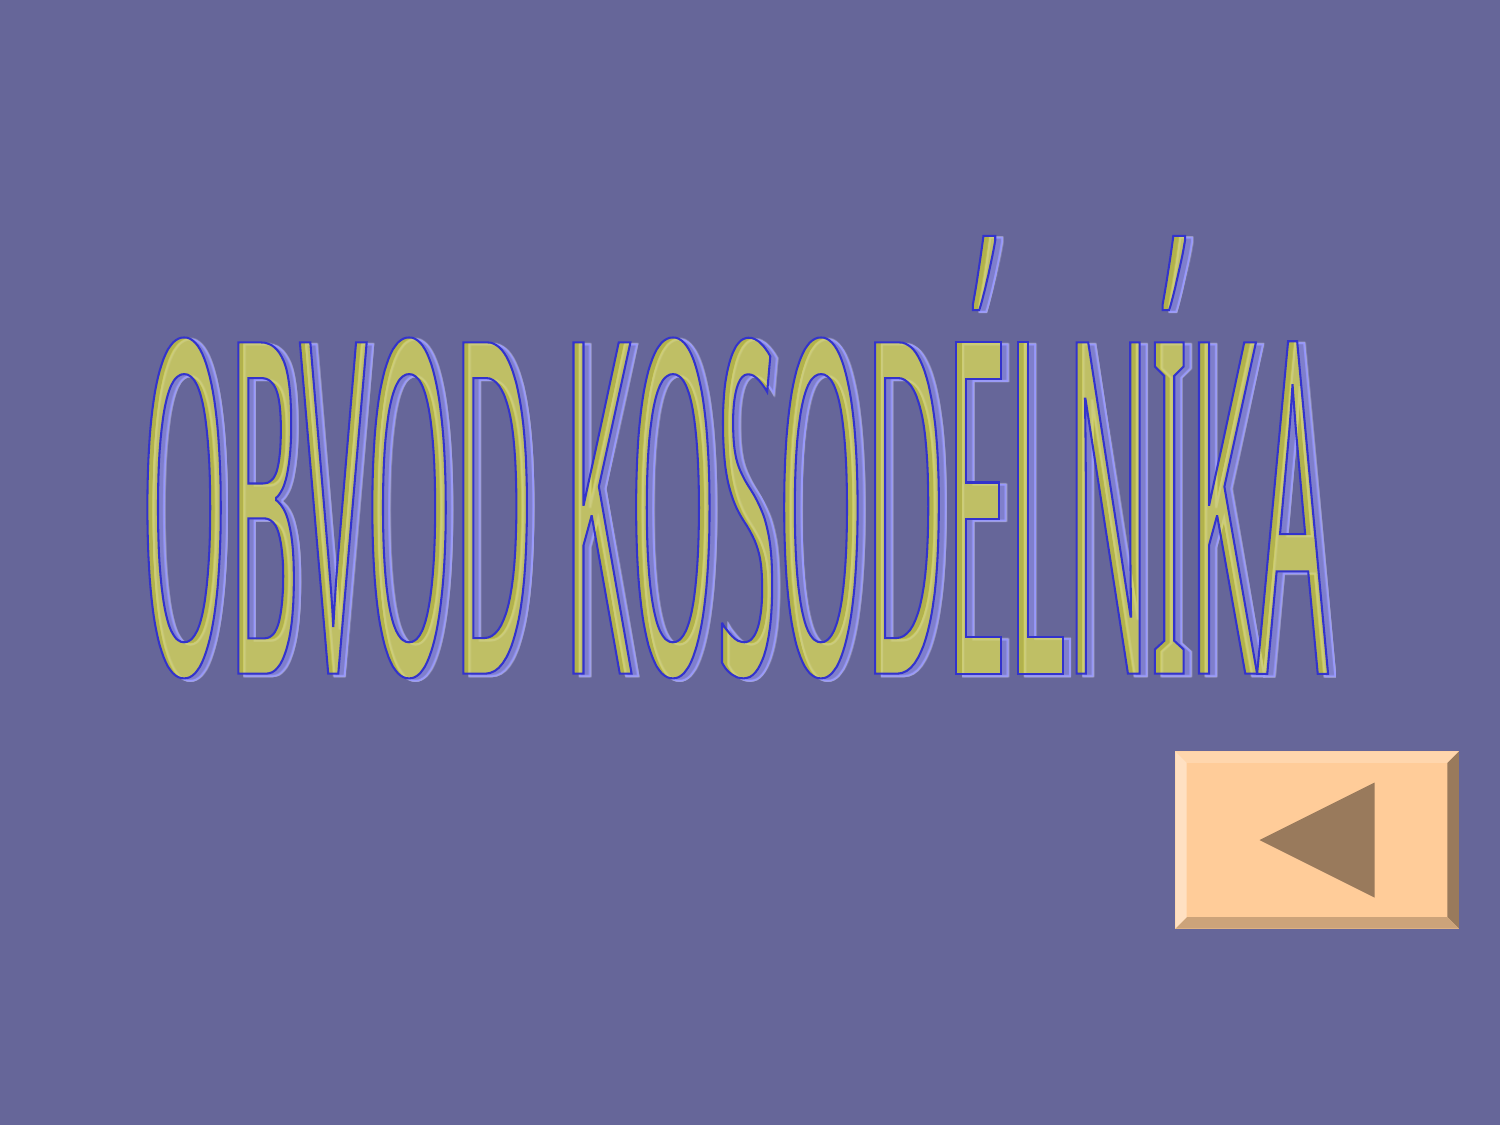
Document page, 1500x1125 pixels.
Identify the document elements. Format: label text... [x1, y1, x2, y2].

text_box OBVOD KOSODÉLNÍKA [875, 342, 939, 674]
text_box OBVOD KOSODÉLNÍKA [1162, 235, 1186, 311]
text_box OBVOD KOSODÉLNÍKA [573, 342, 632, 674]
text_box OBVOD KOSODÉLNÍKA [956, 342, 1001, 674]
text_box OBVOD KOSODÉLNÍKA [299, 342, 367, 674]
text_box OBVOD KOSODÉLNÍKA [1154, 342, 1184, 674]
text_box OBVOD KOSODÉLNÍKA [147, 337, 221, 679]
text_box OBVOD KOSODÉLNÍKA [238, 342, 294, 674]
text_box OBVOD KOSODÉLNÍKA [1198, 341, 1329, 674]
text_box OBVOD KOSODÉLNÍKA [1076, 342, 1140, 674]
text_box OBVOD KOSODÉLNÍKA [1018, 342, 1064, 674]
text_box OBVOD KOSODÉLNÍKA [463, 342, 527, 674]
text_box OBVOD KOSODÉLNÍKA [722, 337, 773, 679]
text_box OBVOD KOSODÉLNÍKA [636, 337, 710, 679]
text_box OBVOD KOSODÉLNÍKA [372, 337, 446, 679]
text_box OBVOD KOSODÉLNÍKA [972, 235, 996, 311]
text_box [1176, 751, 1459, 929]
text_box OBVOD KOSODÉLNÍKA [784, 337, 858, 679]
